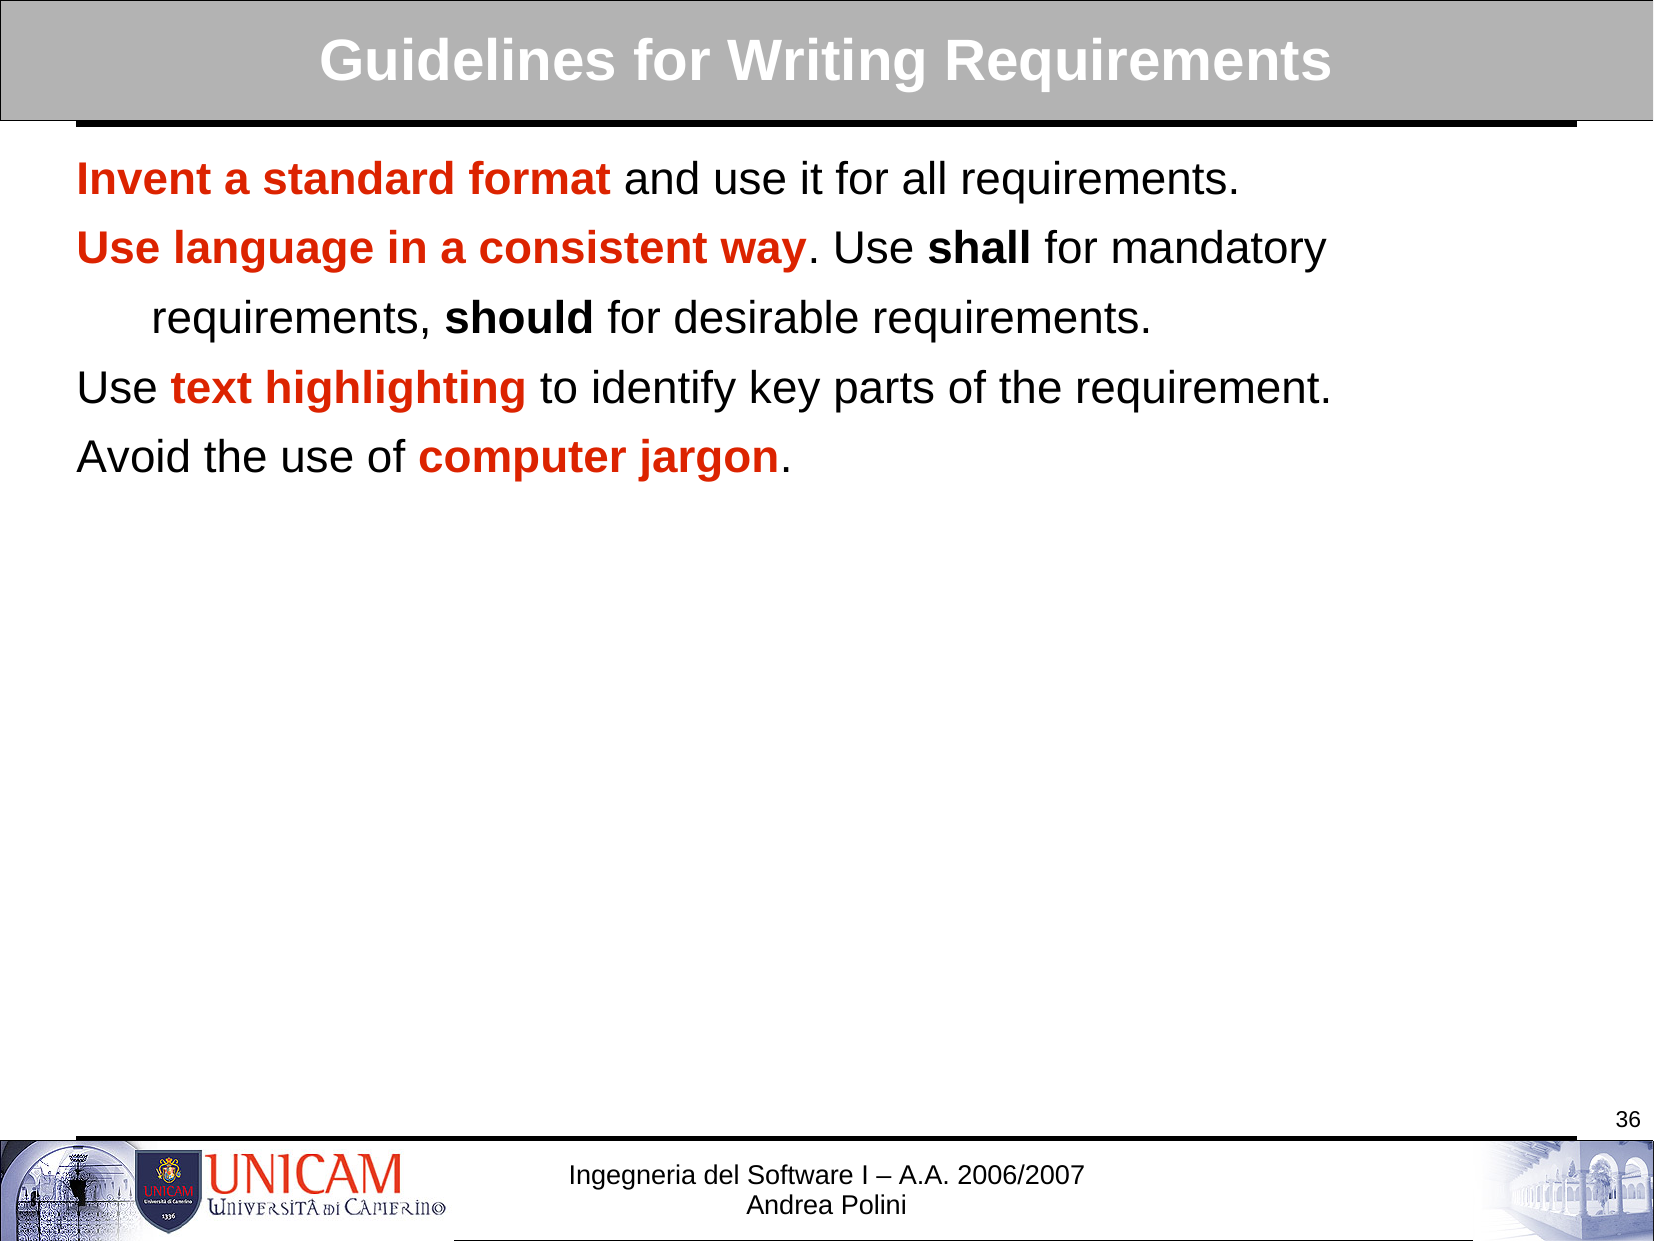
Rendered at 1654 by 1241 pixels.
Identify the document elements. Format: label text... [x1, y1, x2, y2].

picture [0, 1141, 454, 1241]
list Invent a standard format and use it for all requirements. Use language in a consistent way. Use shall for mandatory requirements, should for desirable requirements. Use text highlighting to identify key parts of the requirement. Avoid the use of computer jargon. [76, 152, 1577, 671]
title Guidelines for Writing Requirements [0, 0, 1653, 121]
picture [1473, 1141, 1654, 1241]
